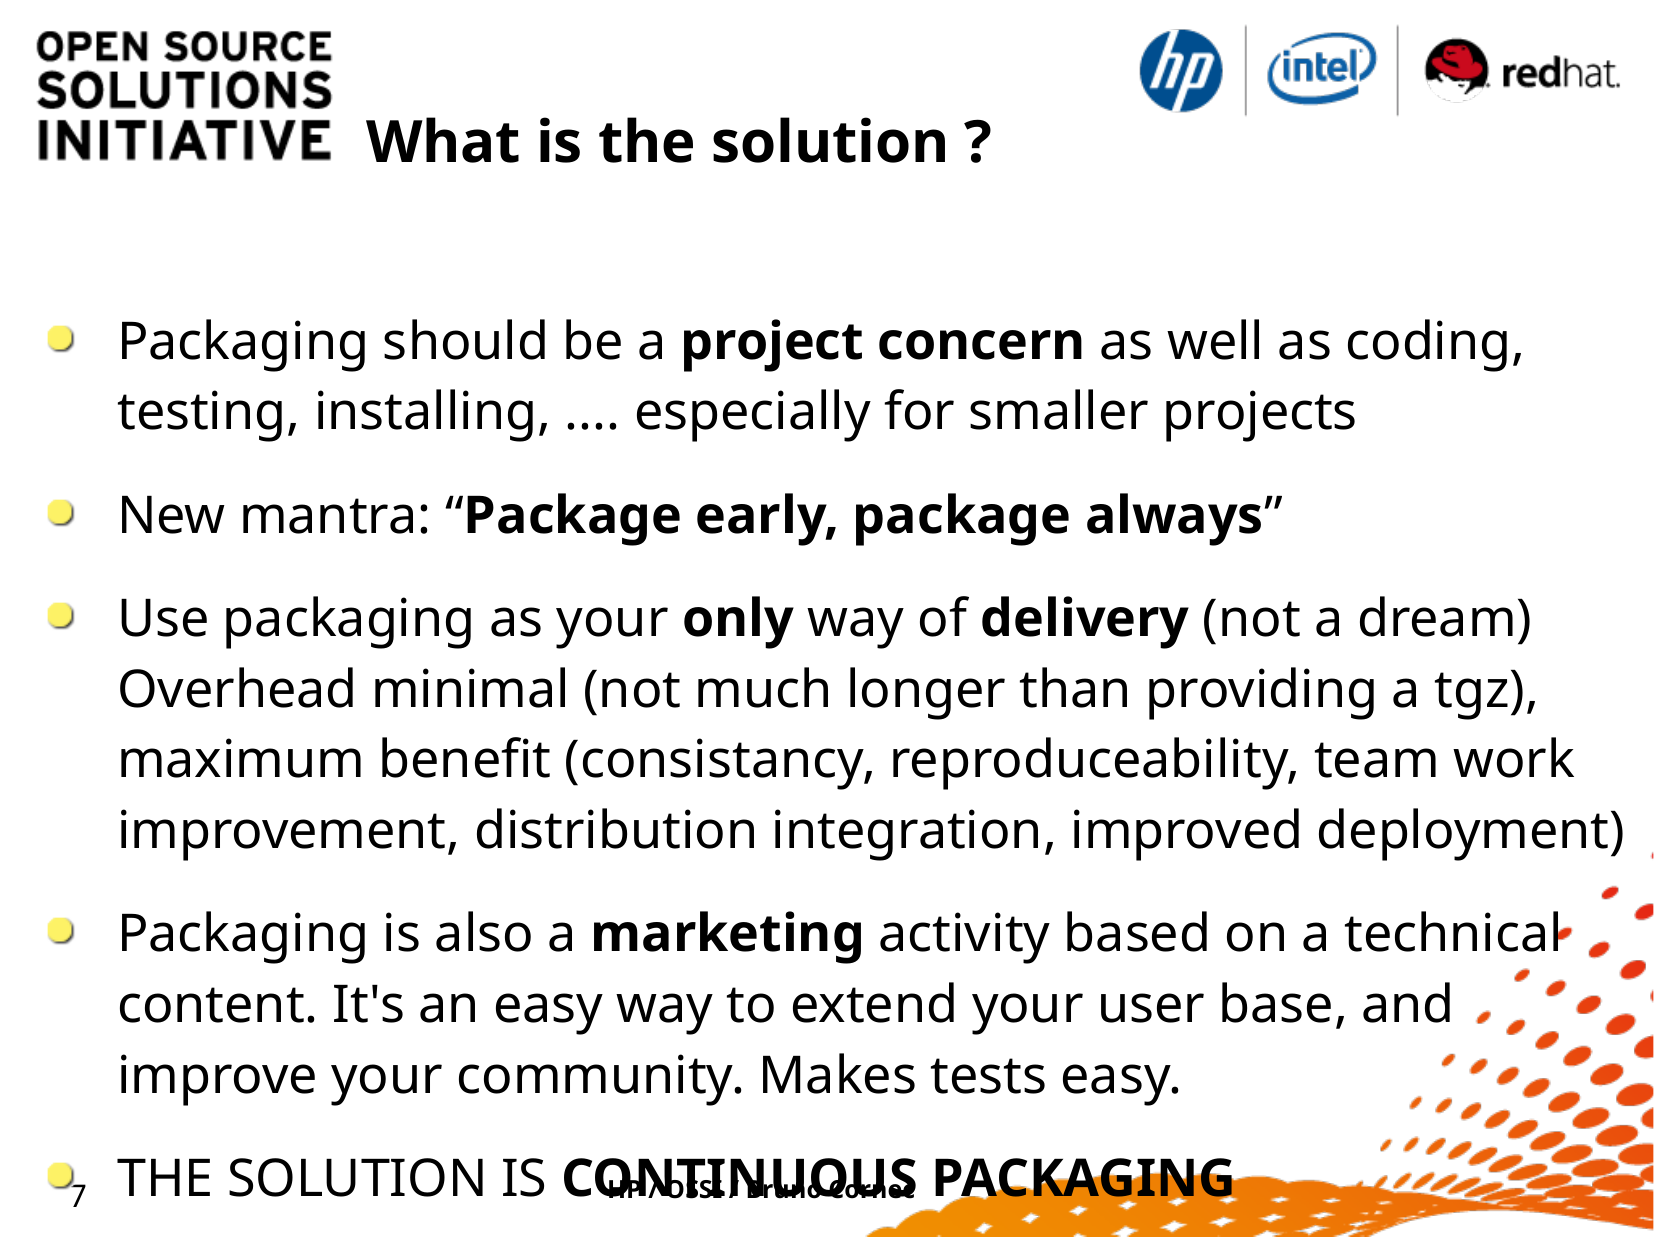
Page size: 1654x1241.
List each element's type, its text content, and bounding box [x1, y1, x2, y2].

title What is the solution ? [366, 62, 1280, 224]
picture [0, 0, 1654, 1237]
list Packaging should be a project concern as well as coding, testing, installing, .... especially for smaller projects New mantra: “Package early, package always” Use packaging as your only way of delivery (not a dream) Overhead minimal (not much longer than providing a tgz), maximum benefit (consistancy, reproduceability, team work improvement, distribution integration, improved deployment) Packaging is also a marketing activity based on a technical content. It's an easy way to extend your user base, and improve your community. Makes tests easy. THE SOLUTION IS CONTINUOUS PACKAGING [34, 303, 1642, 1190]
